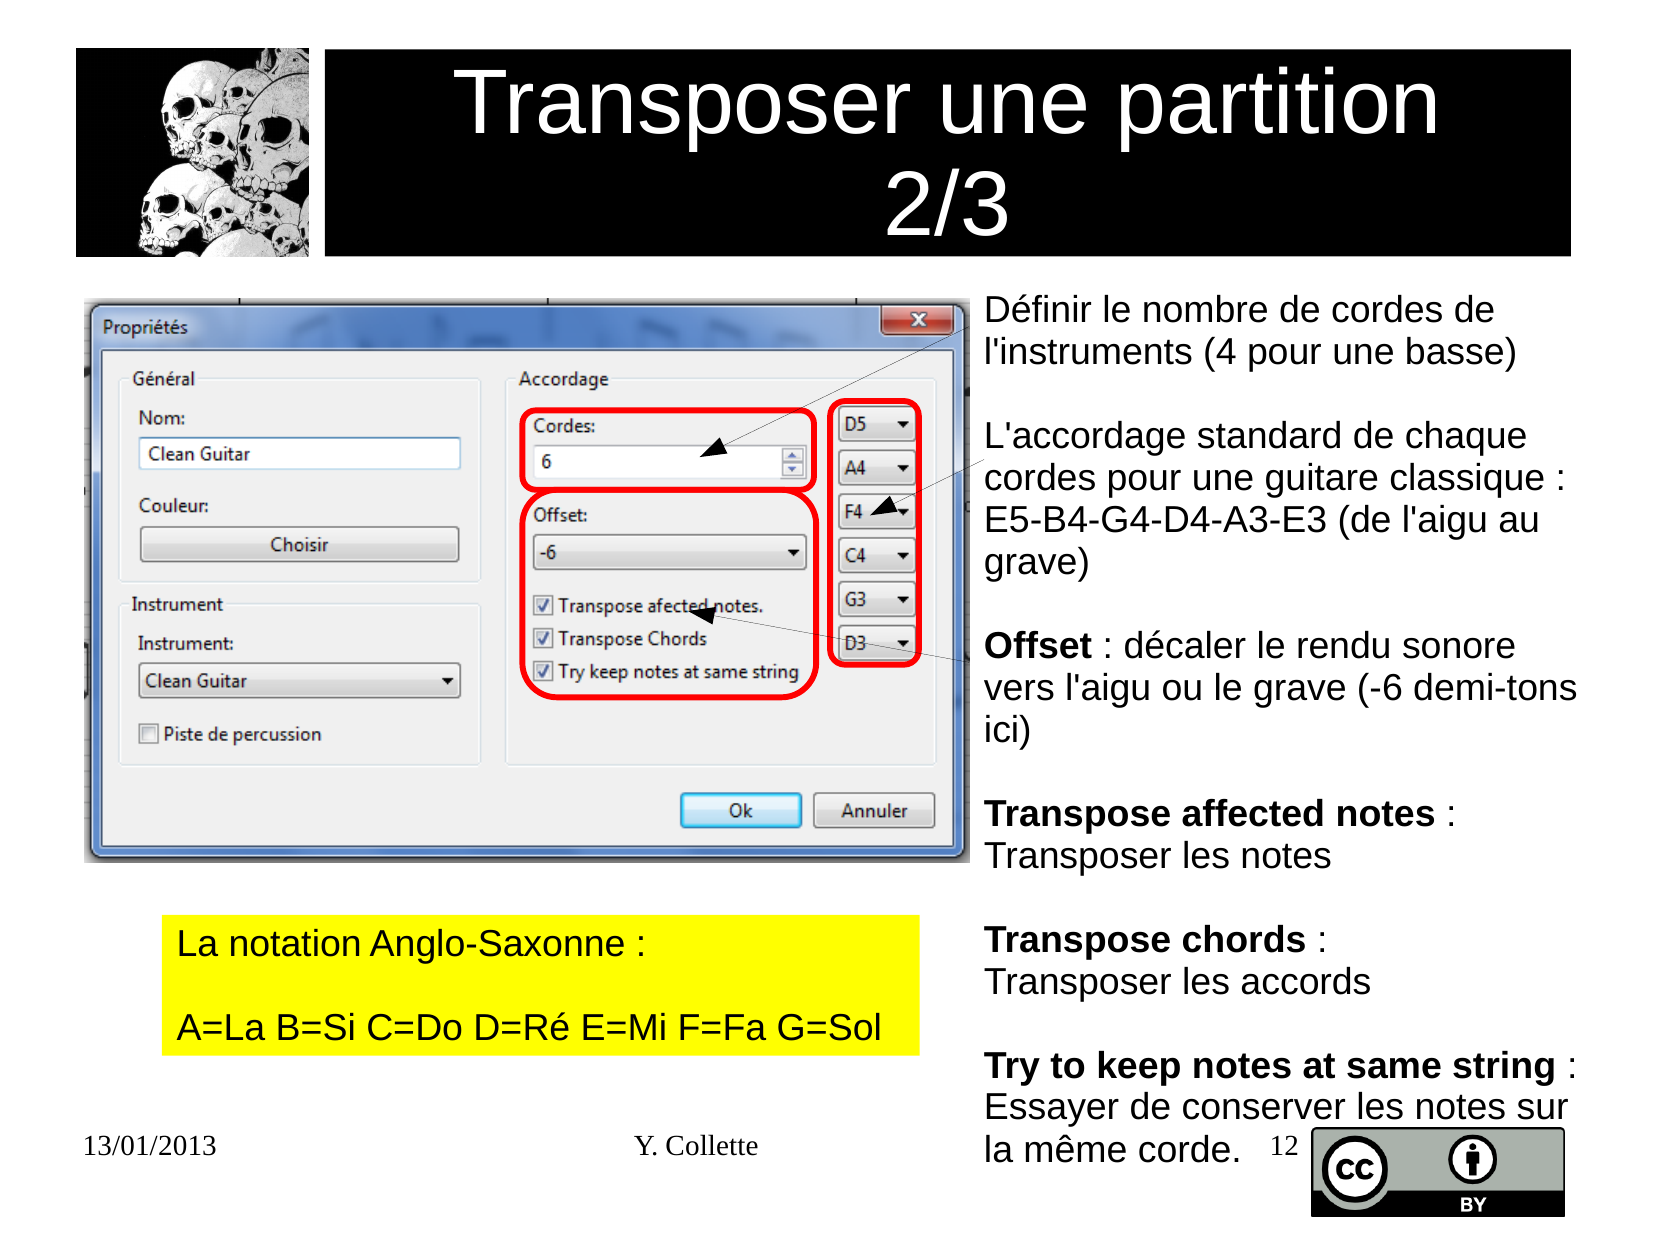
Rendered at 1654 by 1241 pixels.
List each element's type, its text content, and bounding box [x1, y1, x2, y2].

picture [76, 48, 309, 257]
picture [526, 493, 813, 694]
picture [526, 414, 811, 486]
picture [1311, 1178, 1565, 1217]
picture [84, 298, 969, 863]
picture [804, 328, 969, 636]
text_box Définir le nombre de cordes de l'instruments (4 pour une basse) L'accordage standard de chaque cordes pour une guitare classique : E5-B4-G4-D4-A3-E3 (de l'aigu au grave) Offset : décaler le rendu sonore vers l'aigu ou le grave (-6 demi-tons ici) Transpose affected notes : Transposer les notes Transpose chords : Transposer les accords Try to keep notes at same string : Essayer de conserver les notes sur la même corde. [969, 280, 1593, 1178]
picture [834, 404, 915, 652]
title Transposer une partition 2/3 [324, 49, 1571, 257]
picture [922, 468, 969, 662]
picture [834, 638, 915, 661]
text_box La notation Anglo-Saxonne : A=La B=Si C=Do D=Ré E=Mi F=Fa G=Sol [161, 914, 920, 1056]
